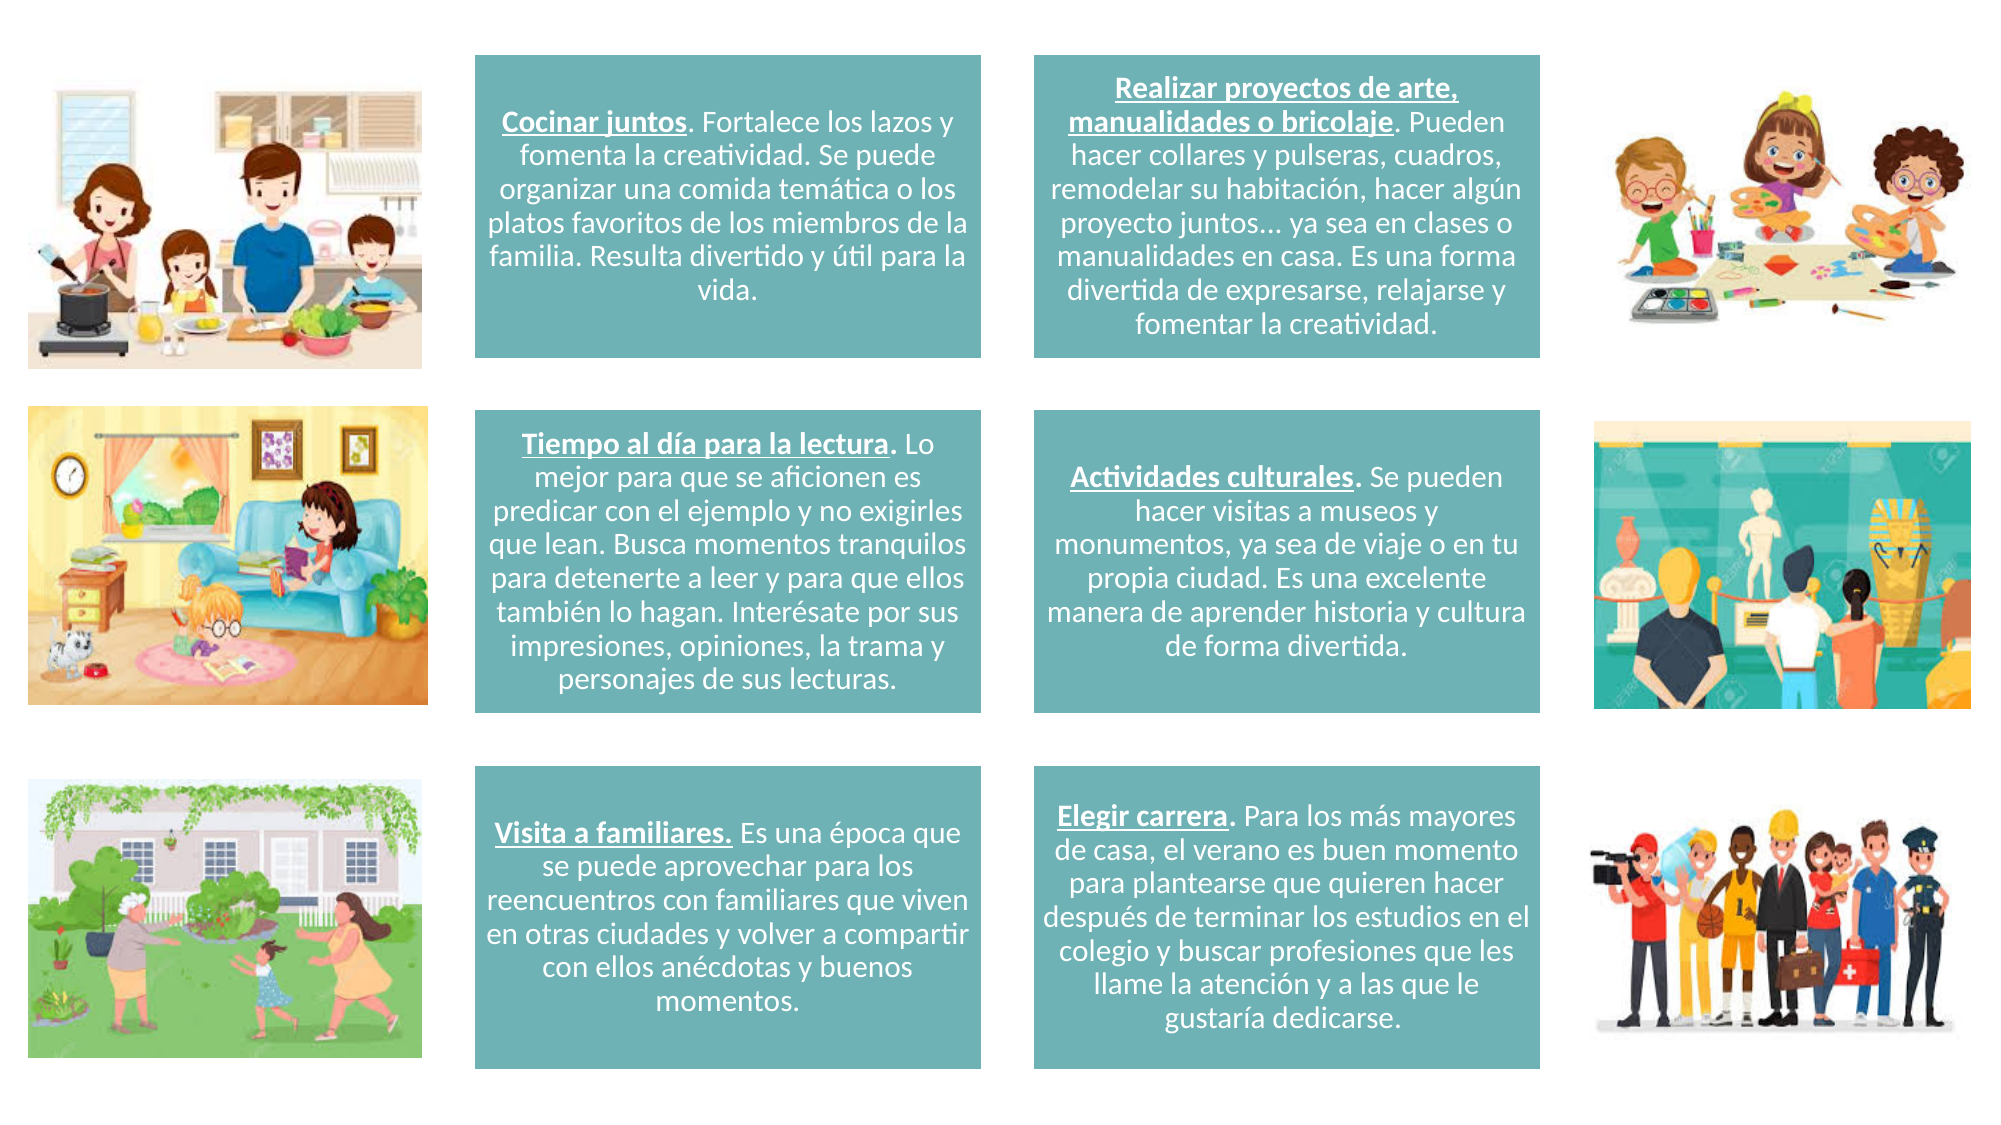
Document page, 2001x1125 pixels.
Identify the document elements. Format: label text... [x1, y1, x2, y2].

text_box Tiempo al día para la lectura. Lo mejor para que se aficionen es predicar con el ejemplo y no exigirles que lean. Busca momentos tranquilos para detenerte a leer y para que ellos también lo hagan. Interésate por sus impresiones, opiniones, la trama y personajes de sus lecturas. [474, 409, 983, 715]
text_box Realizar proyectos de arte, manualidades o bricolaje. Pueden hacer collares y pulseras, cuadros, remodelar su habitación, hacer algún proyecto juntos... ya sea en clases o manualidades en casa. Es una forma divertida de expresarse, relajarse y fomentar la creatividad. [1032, 53, 1542, 359]
picture [28, 54, 422, 369]
text_box Visita a familiares. Es una época que se puede aprovechar para los reencuentros con familiares que viven en otras ciudades y volver a compartir con ellos anécdotas y buenos momentos. [474, 764, 983, 1070]
picture [1579, 780, 1971, 1058]
text_box Actividades culturales. Se pueden hacer visitas a museos y monumentos, ya sea de viaje o en tu propia ciudad. Es una excelente manera de aprender historia y cultura de forma divertida. [1032, 409, 1542, 715]
picture [28, 406, 428, 705]
picture [1594, 421, 1971, 709]
picture [28, 780, 422, 1058]
text_box Elegir carrera. Para los más mayores de casa, el verano es buen momento para plantearse que quieren hacer después de terminar los estudios en el colegio y buscar profesiones que les llame la atención y a las que le gustaría dedicarse. [1032, 764, 1542, 1070]
text_box Cocinar juntos. Fortalece los lazos y fomenta la creatividad. Se puede organizar una comida temática o los platos favoritos de los miembros de la familia. Resulta divertido y útil para la vida. [474, 53, 983, 359]
picture [1594, 75, 1971, 348]
